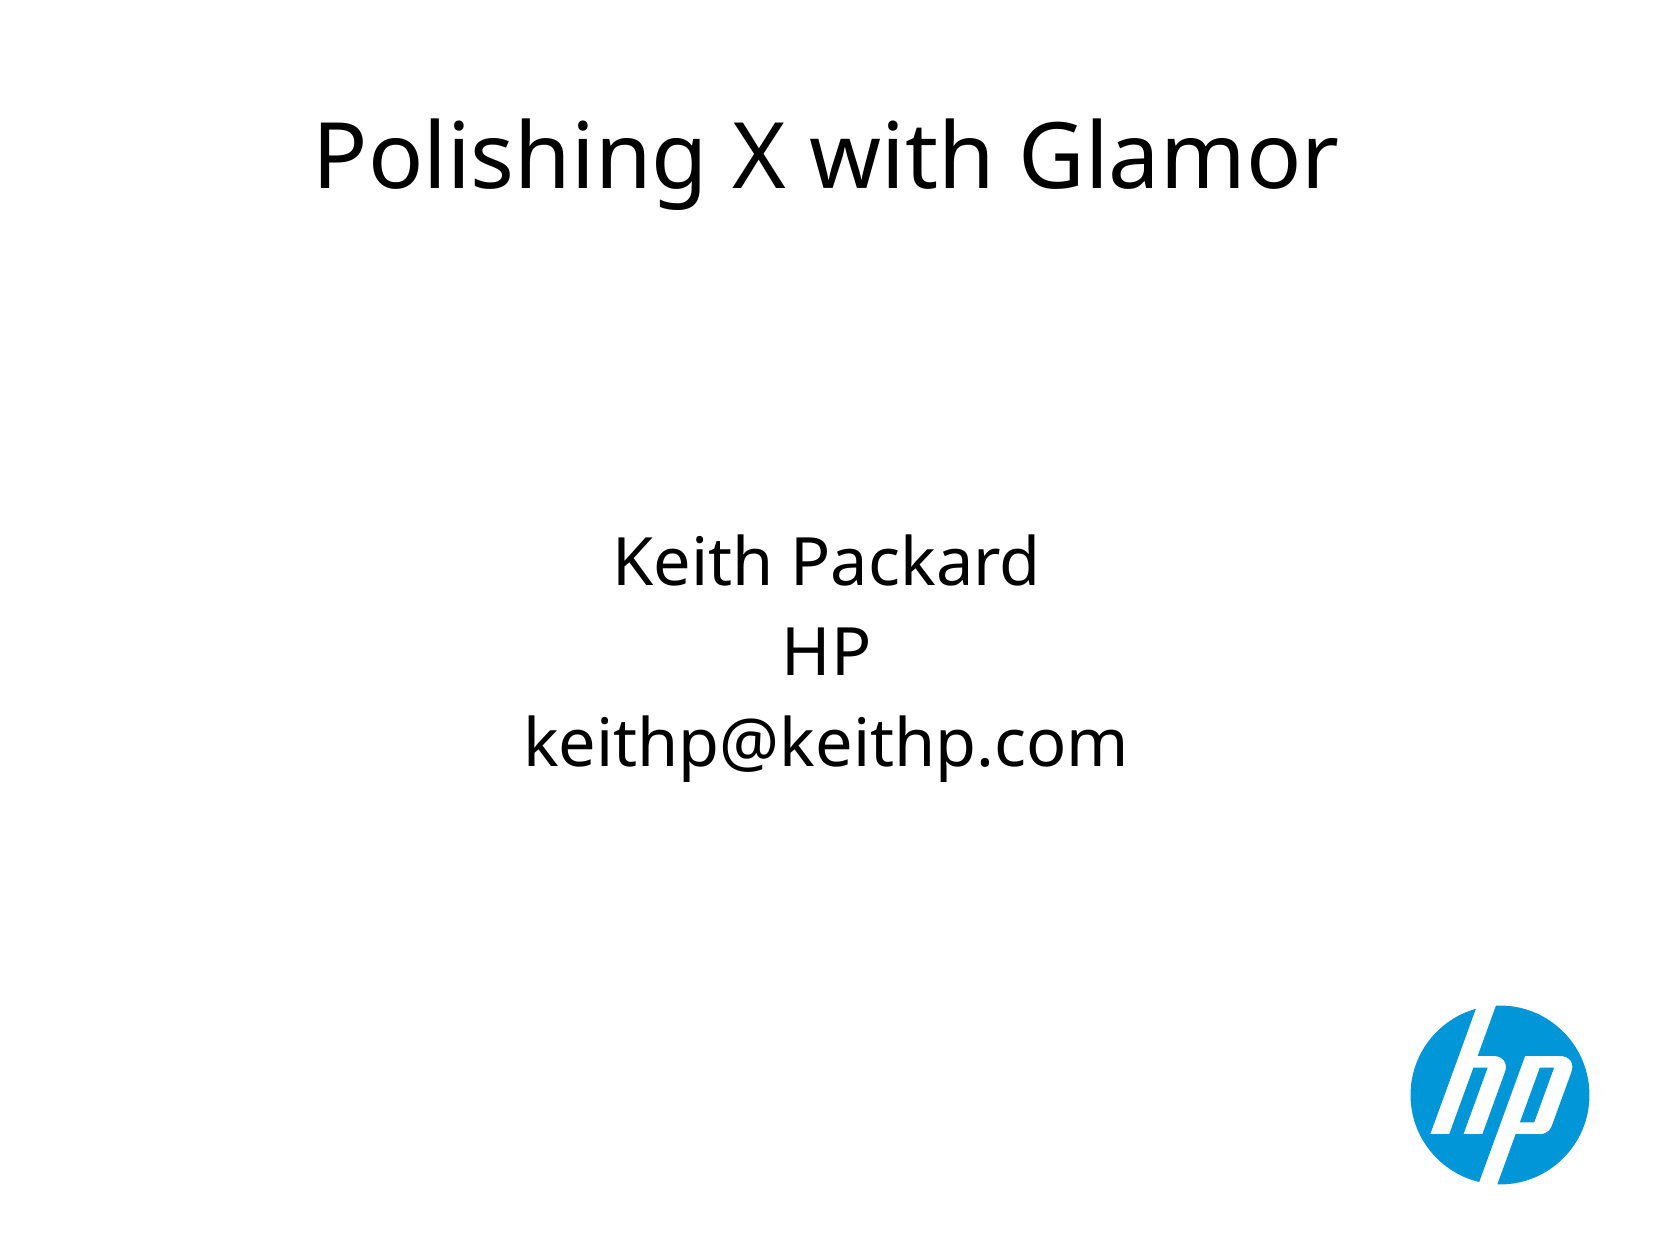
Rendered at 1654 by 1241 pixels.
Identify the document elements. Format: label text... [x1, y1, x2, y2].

subtitle Keith Packard HP keithp@keithp.com [82, 290, 1571, 1010]
title Polishing X with Glamor [82, 49, 1571, 257]
